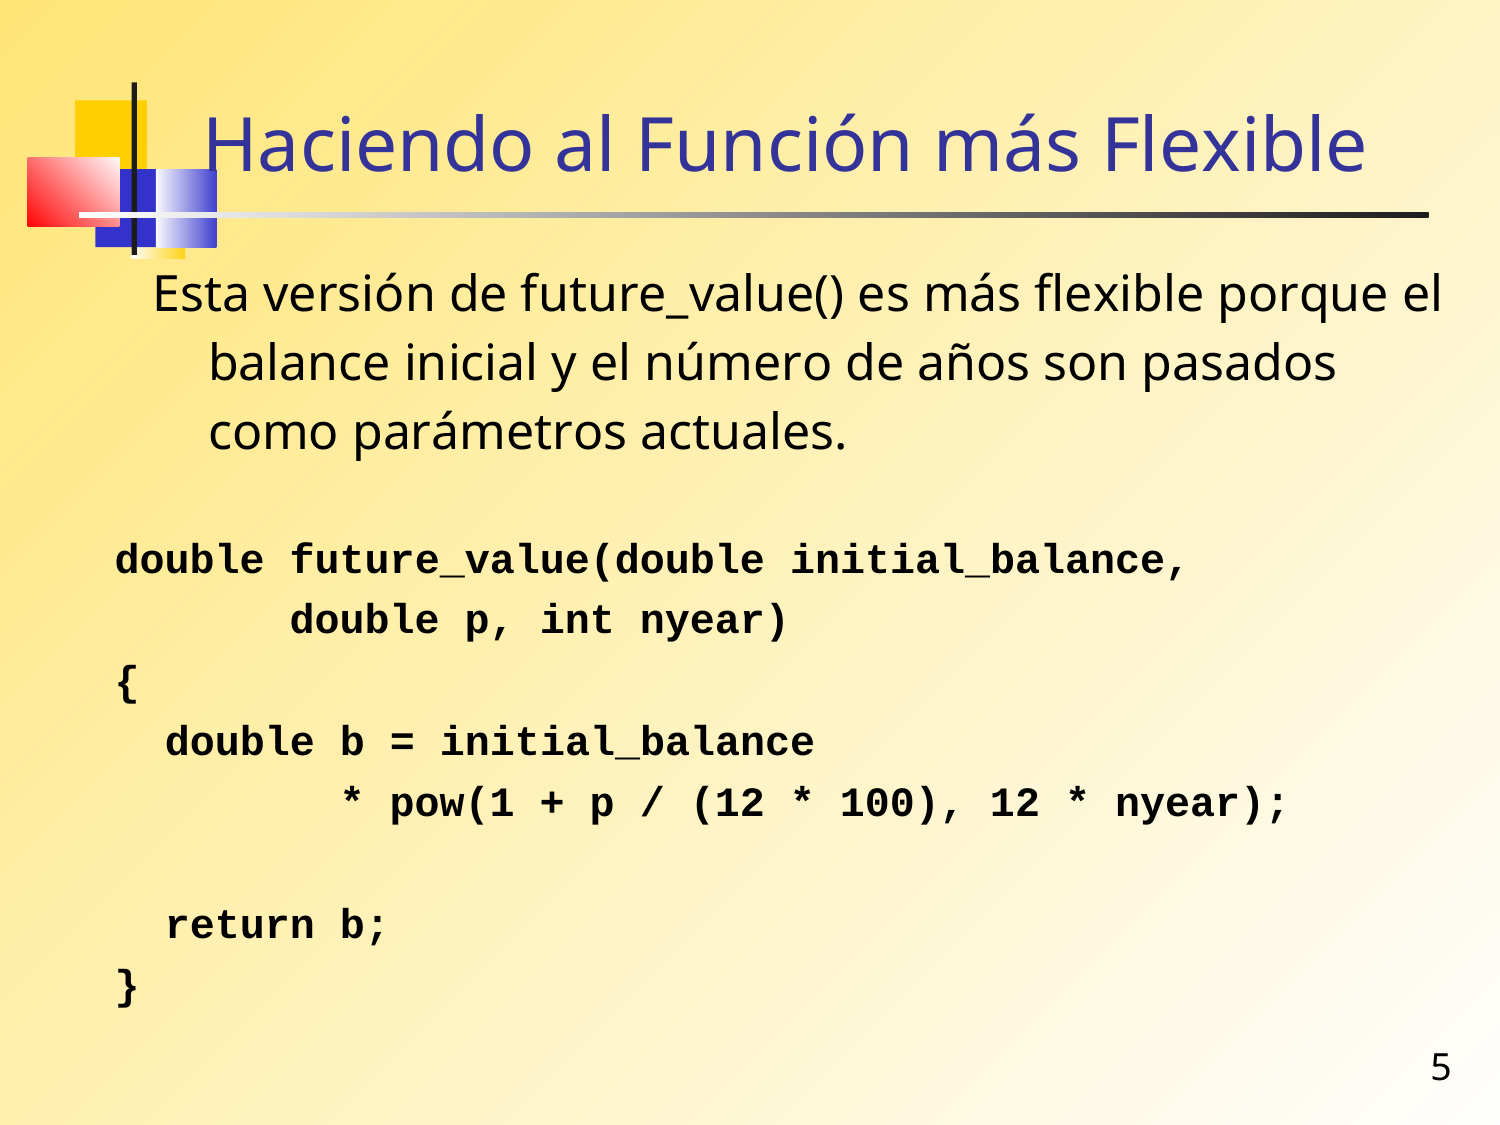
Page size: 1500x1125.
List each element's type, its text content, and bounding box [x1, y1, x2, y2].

text_box double future_value(double initial_balance, double p, int nyear)‏ { double b = initial_balance * pow(1 + p / (12 * 100), 12 * nyear); return b; } [99, 537, 1338, 1015]
title Haciendo al Función más Flexible [187, 37, 1466, 201]
list Esta versión de future_value() es más flexible porque el balance inicial y el número de años son pasados como parámetros actuales. [137, 249, 1463, 1013]
